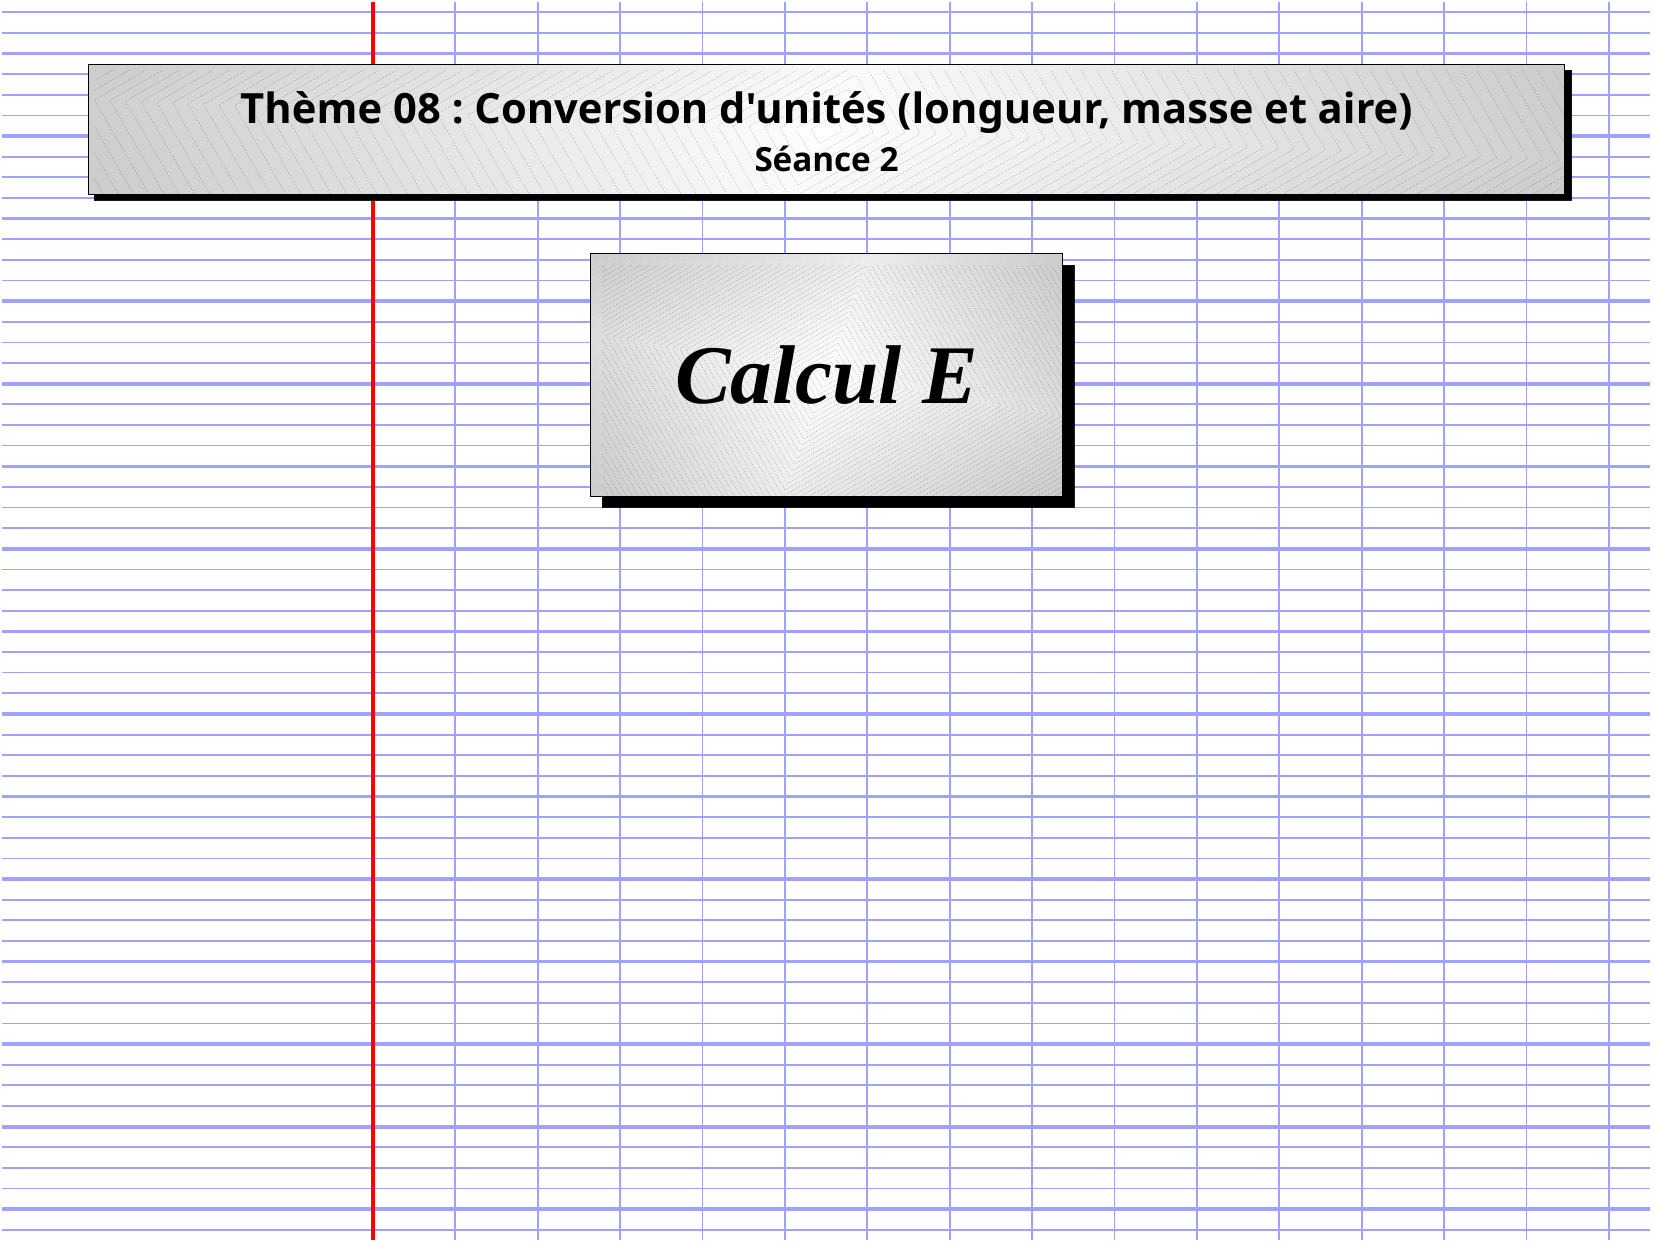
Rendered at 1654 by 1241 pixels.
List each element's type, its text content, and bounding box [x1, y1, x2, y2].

text_box Thème 08 : Conversion d'unités (longueur, masse et aire) Séance 2 [88, 64, 1565, 195]
text_box Calcul E [590, 253, 1063, 497]
picture [0, 0, 1654, 1241]
